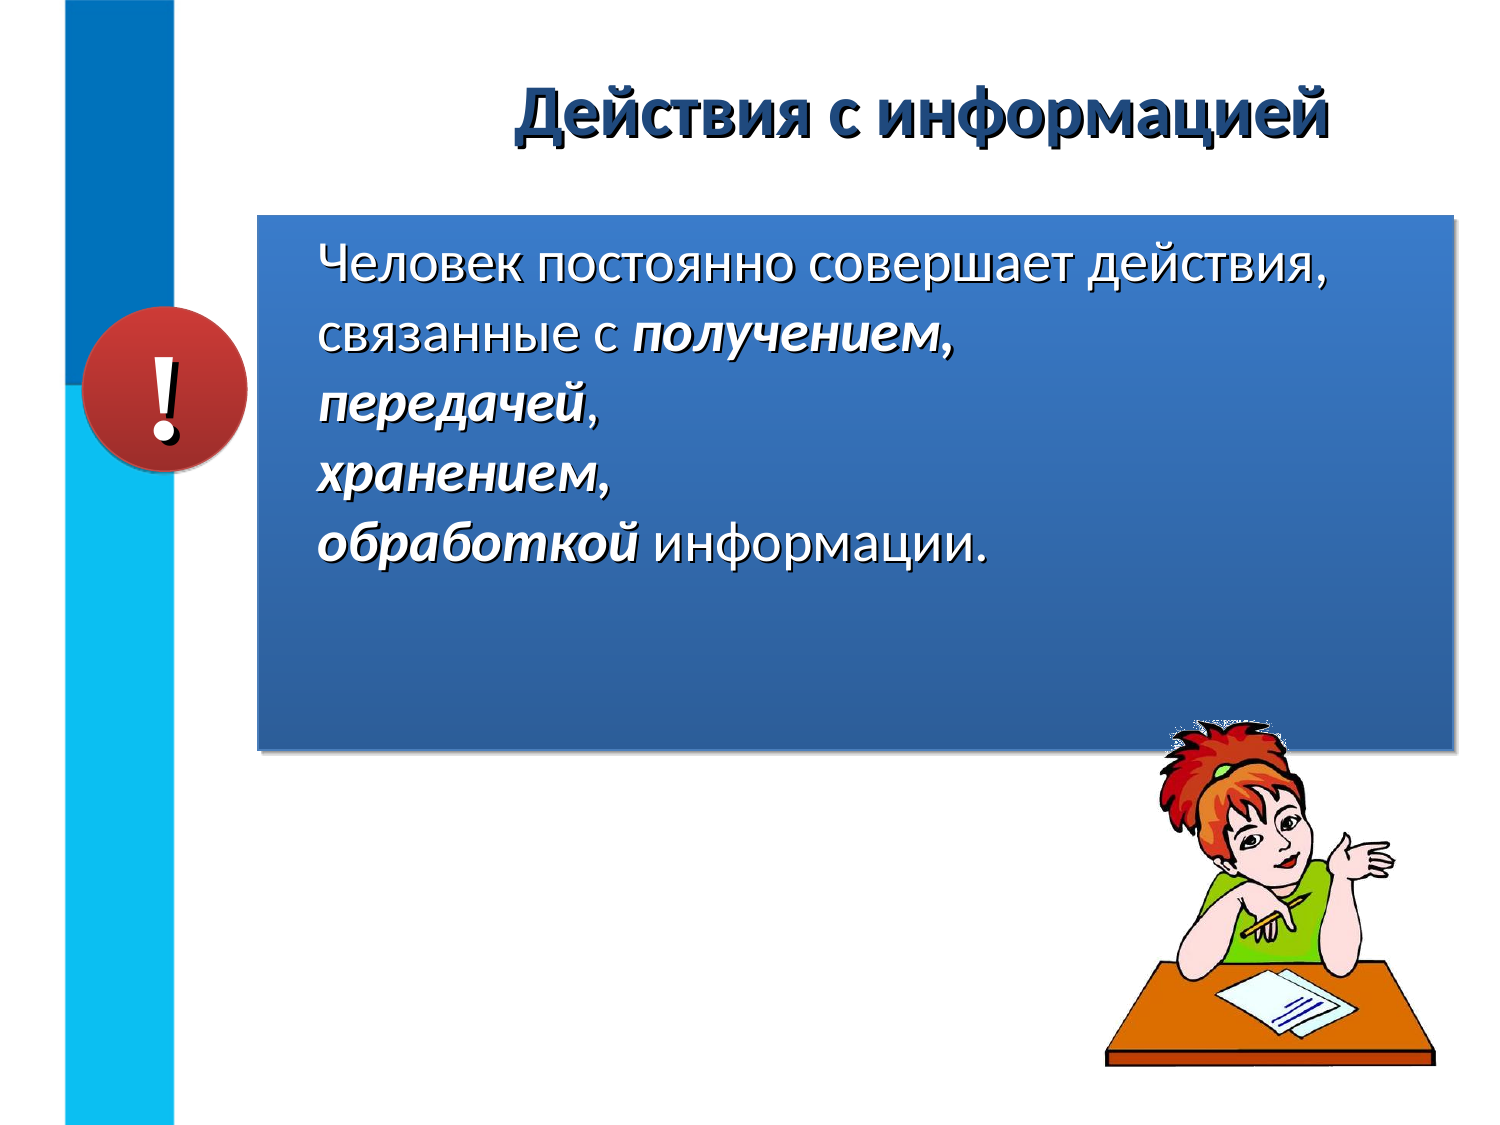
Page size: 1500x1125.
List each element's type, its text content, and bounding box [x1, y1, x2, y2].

text_box Человек постоянно совершает действия, связанные с получением, передачей, хранением, обработкой информации. [257, 215, 1454, 751]
picture [0, 0, 1500, 1125]
picture [83, 404, 90, 424]
title Действия с информацией [188, 23, 1347, 189]
text_box ! [82, 307, 247, 472]
